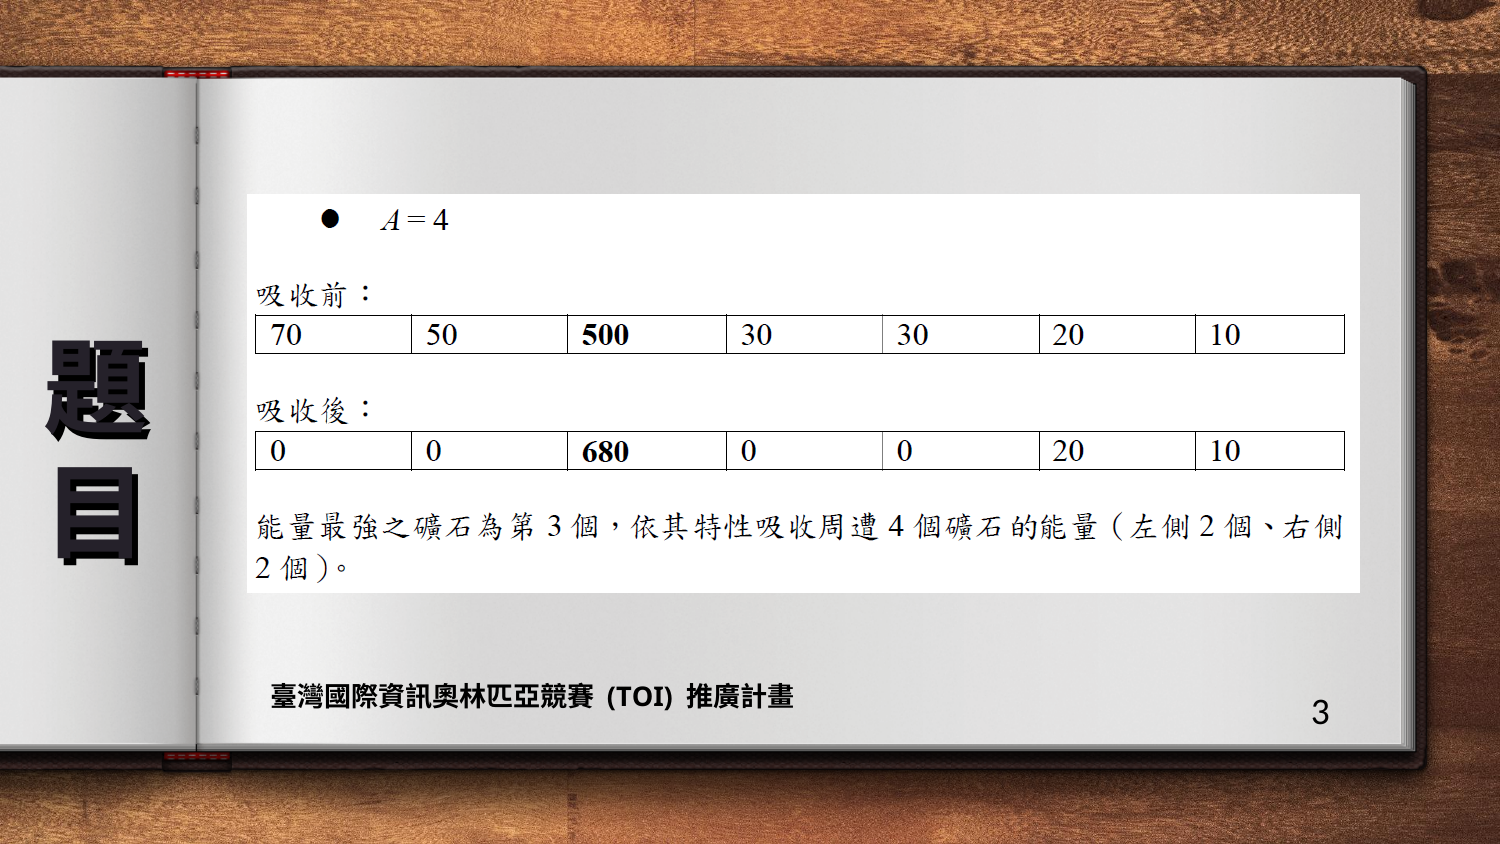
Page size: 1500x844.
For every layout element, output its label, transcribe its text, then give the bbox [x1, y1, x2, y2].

title 題 目 [28, 306, 210, 552]
text_box 2 [1295, 672, 1386, 737]
picture [247, 195, 1360, 593]
